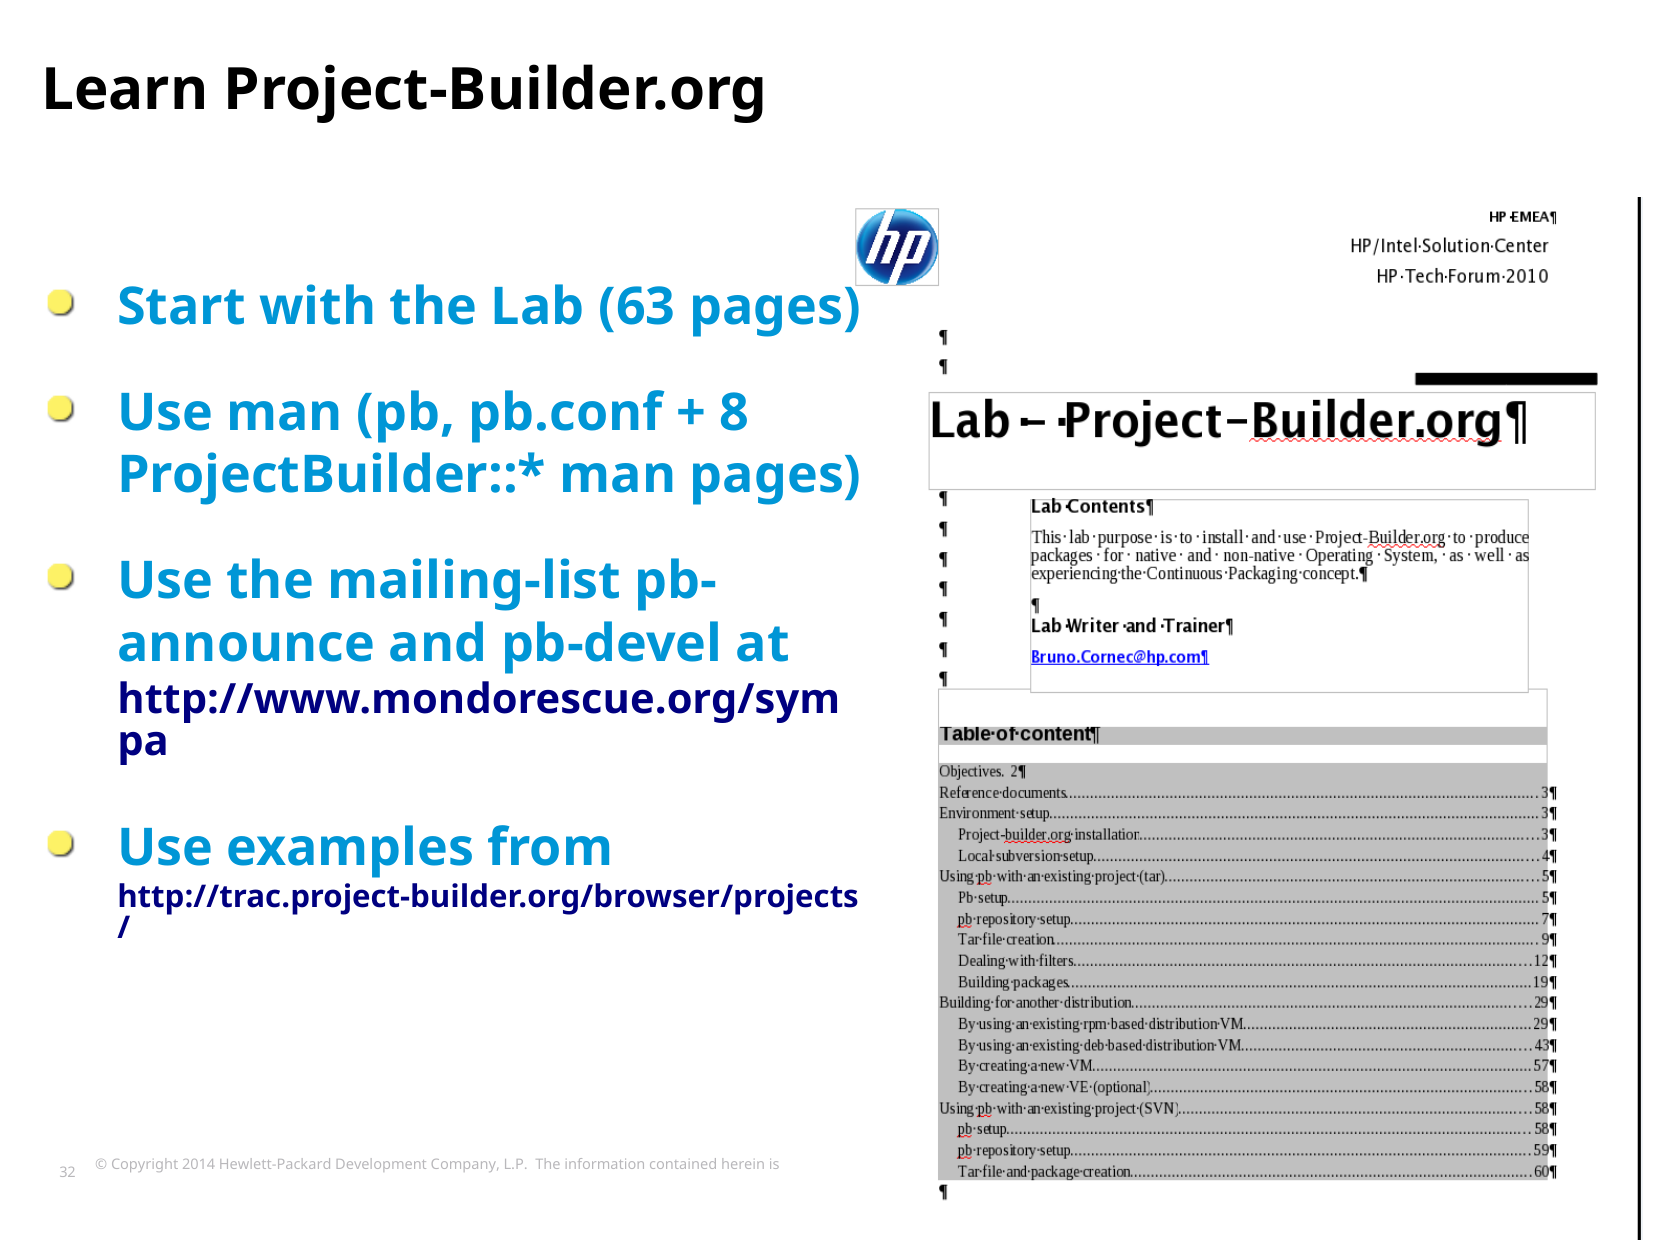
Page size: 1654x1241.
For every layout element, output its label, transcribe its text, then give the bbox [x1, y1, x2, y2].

list Start with the Lab (63 pages) Use man (pb, pb.conf + 8 ProjectBuilder::* man pages) Use the mailing-list pb-announce and pb-devel at http://www.mondorescue.org/sympa Use examples from http://trac.project-builder.org/browser/projects/ [34, 272, 863, 1101]
picture [783, 197, 1643, 1241]
title Learn Project-Builder.org [41, 8, 955, 171]
